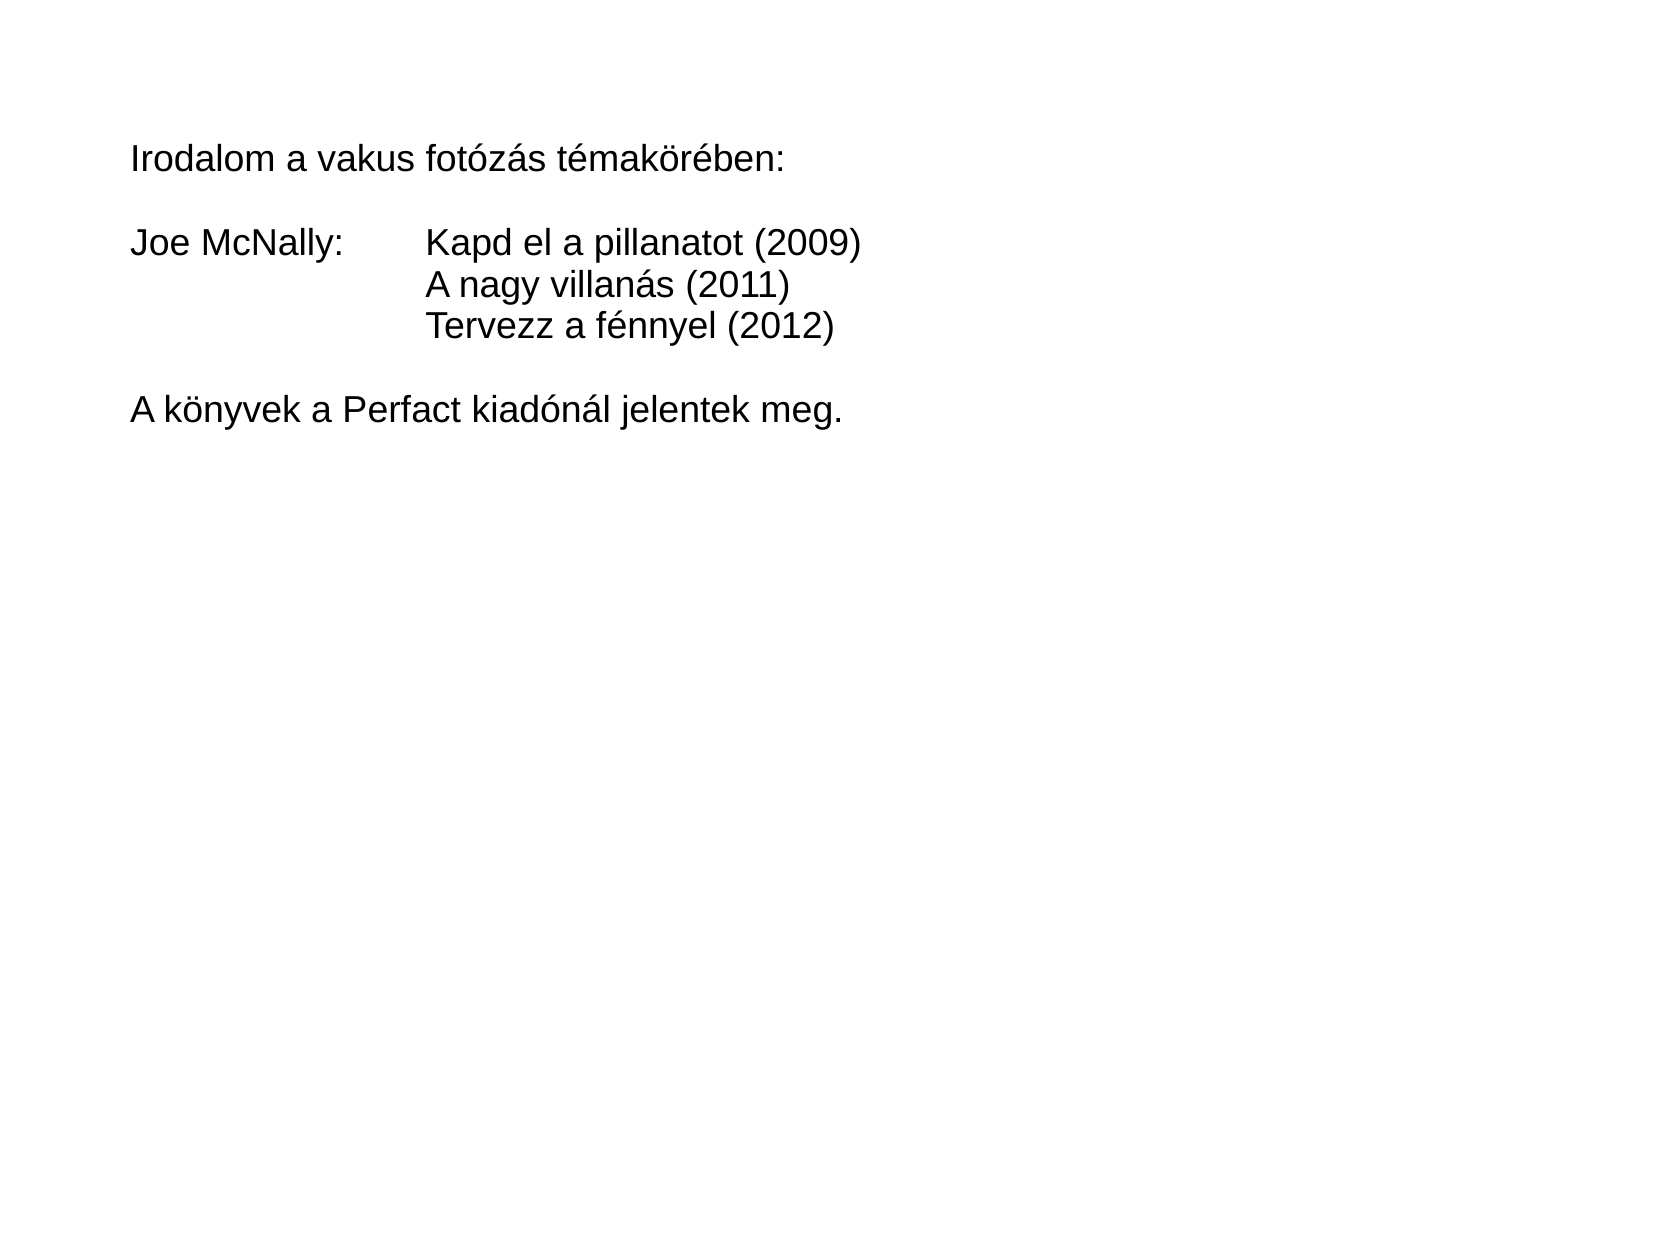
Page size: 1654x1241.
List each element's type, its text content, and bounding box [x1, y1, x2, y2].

text_box Irodalom a vakus fotózás témakörében: Joe McNally: Kapd el a pillanatot (2009) A nagy villanás (2011) Tervezz a fénnyel (2012) A könyvek a Perfact kiadónál jelentek meg. [115, 129, 877, 439]
